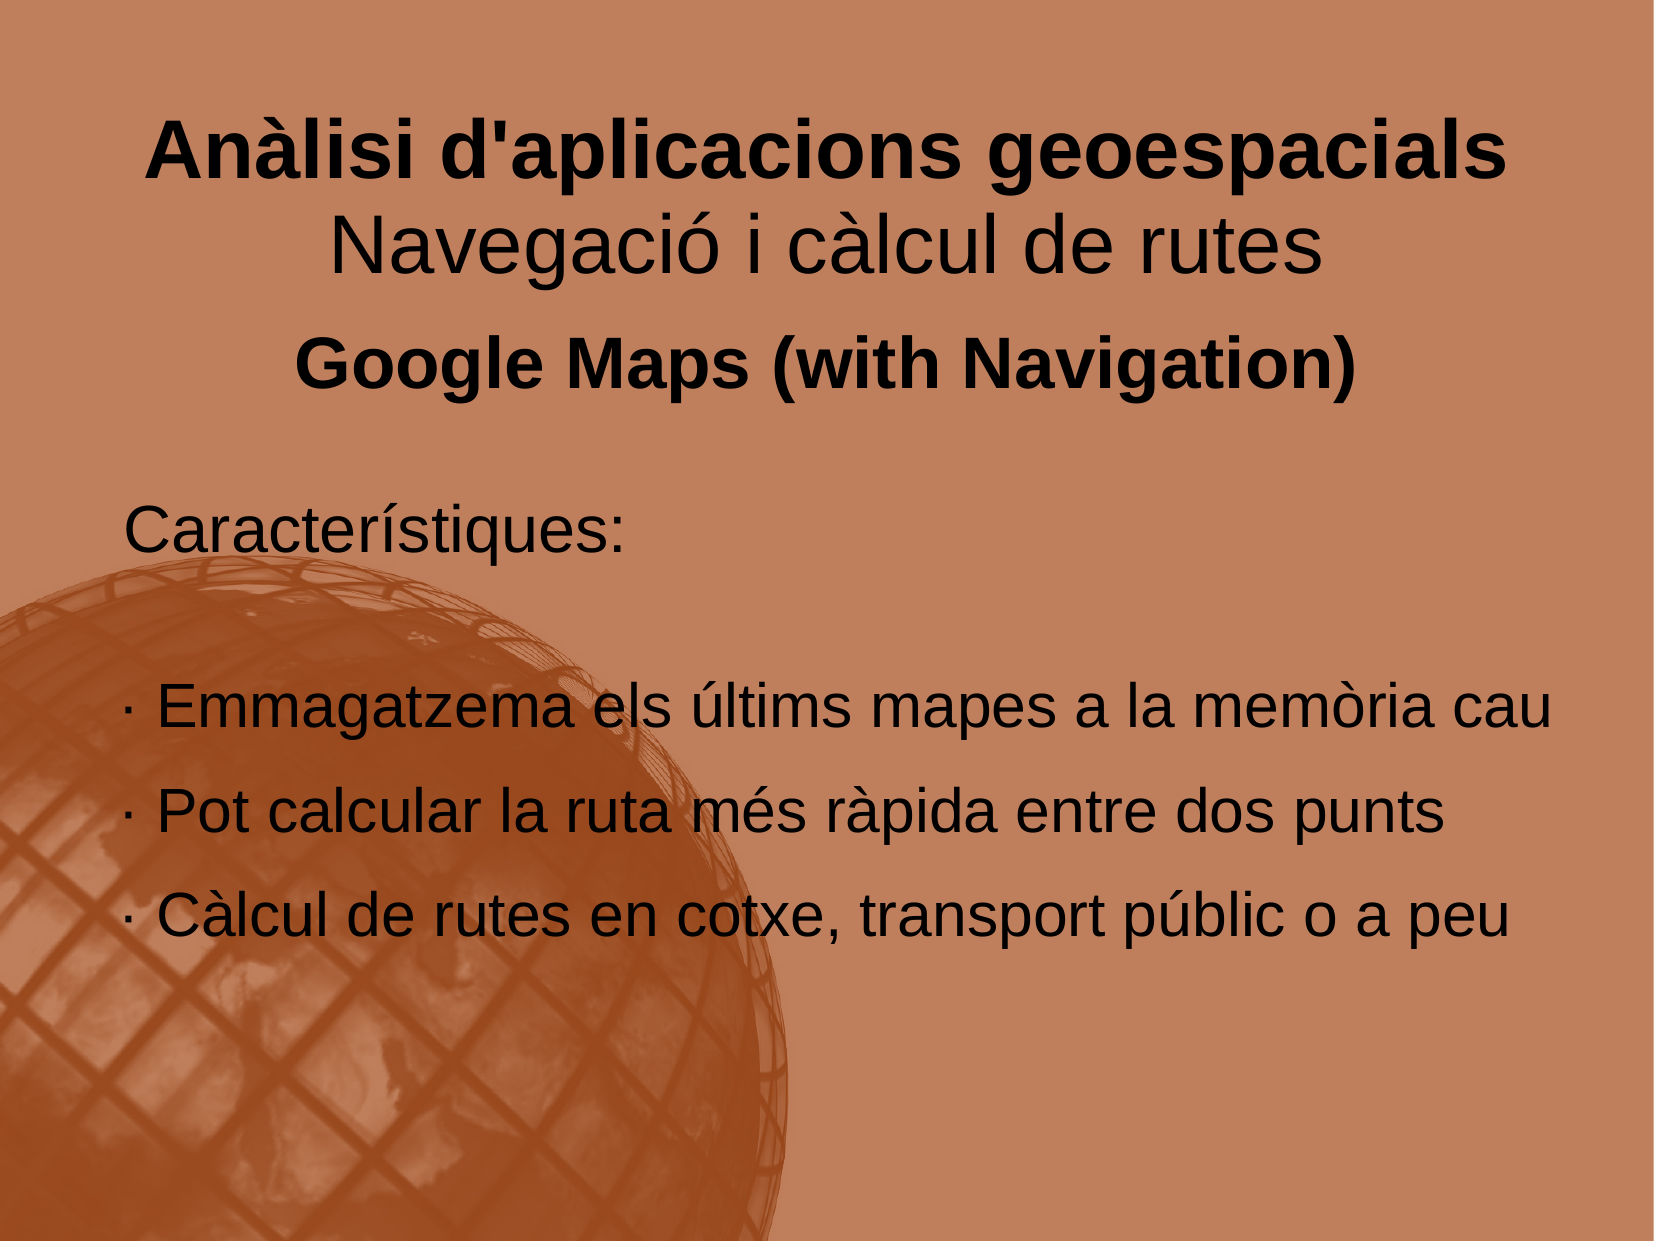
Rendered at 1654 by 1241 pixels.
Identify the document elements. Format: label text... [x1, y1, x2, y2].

title Google Maps (with Navigation) [250, 311, 1403, 415]
title · Emmagatzema els últims mapes a la memòria cau · Pot calcular la ruta més ràpida entre dos punts · Càlcul de rutes en cotxe, transport públic o a peu [118, 491, 1625, 1200]
title Navegació i càlcul de rutes [310, 193, 1344, 297]
title Anàlisi d'aplicacions geoespacials [82, 46, 1571, 254]
title Característiques: [95, 491, 657, 567]
picture [0, 0, 1654, 1241]
